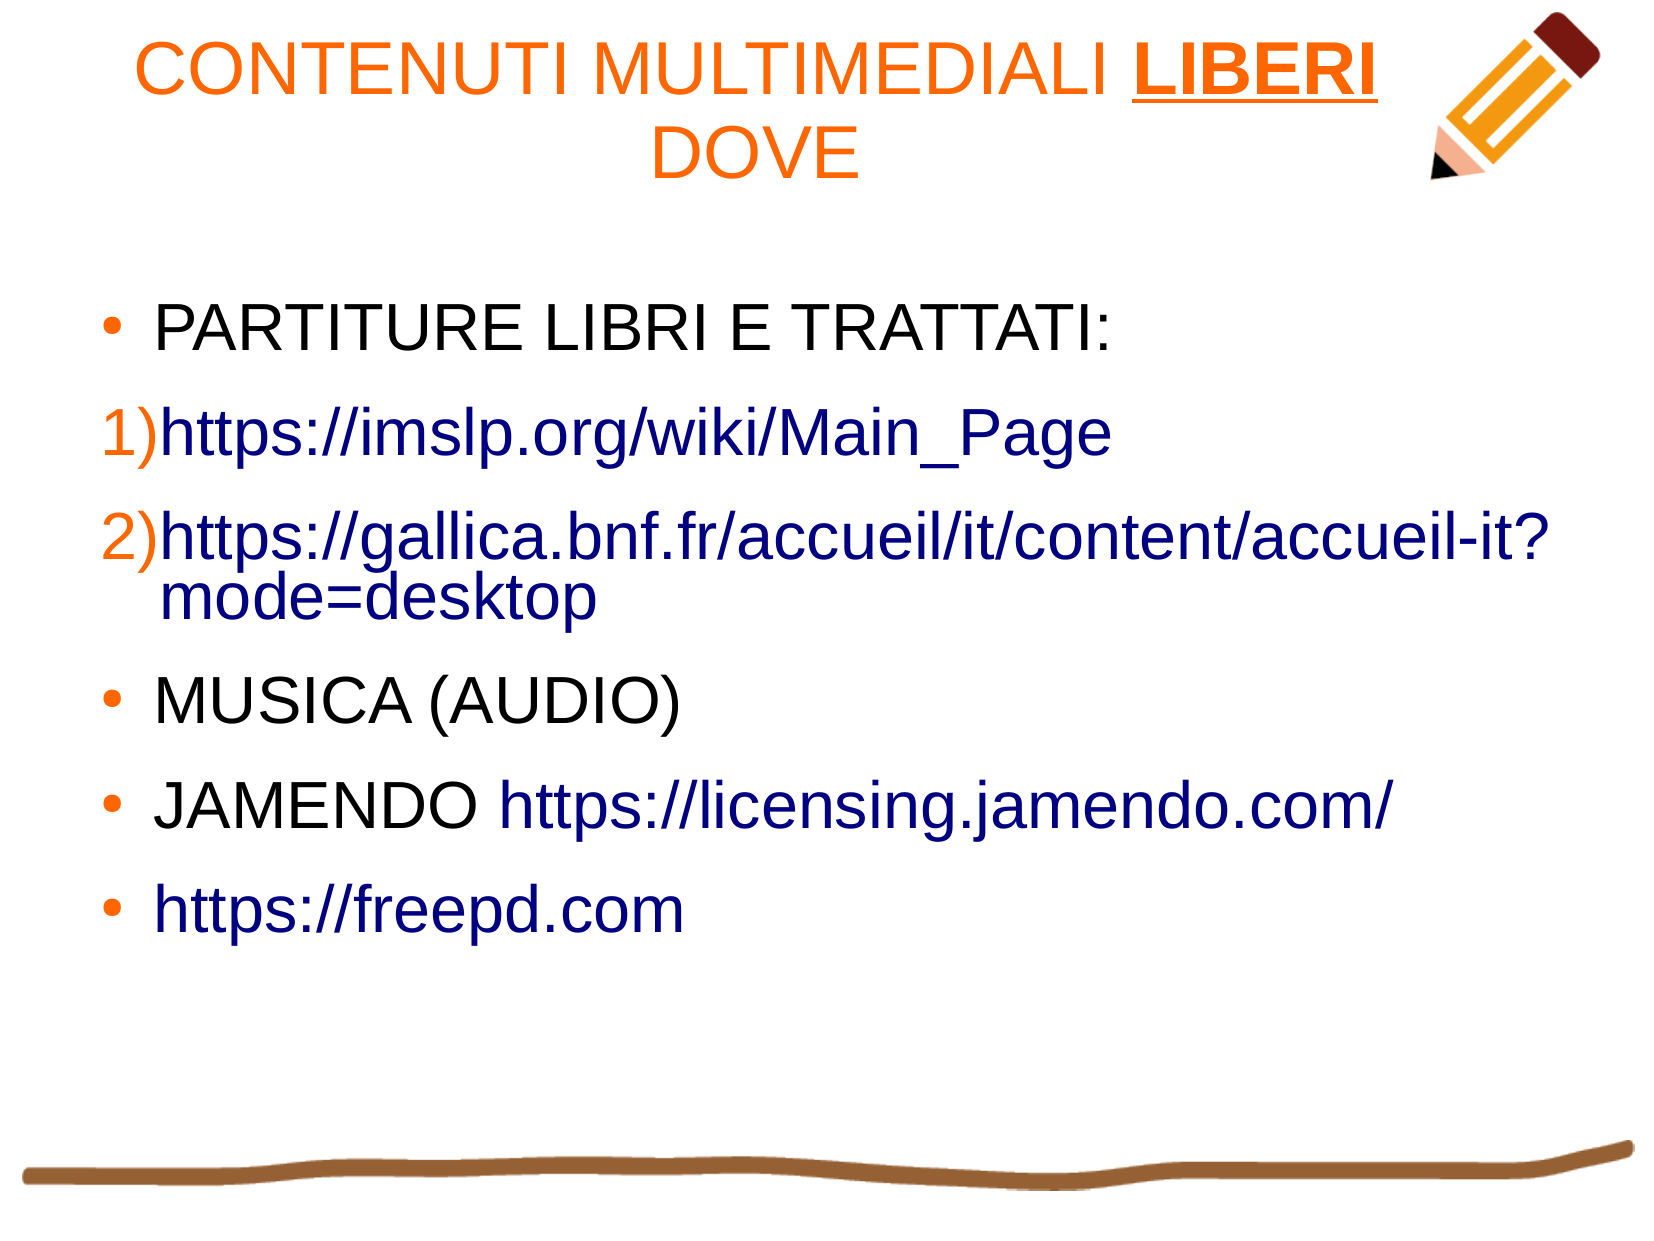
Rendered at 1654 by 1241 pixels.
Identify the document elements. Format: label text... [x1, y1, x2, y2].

title CONTENUTI MULTIMEDIALI LIBERI DOVE [82, 26, 1430, 195]
list PARTITURE LIBRI E TRATTATI: https://imslp.org/wiki/Main_Page https://gallica.bnf.fr/accueil/it/content/accueil-it?mode=desktop MUSICA (AUDIO) JAMENDO https://licensing.jamendo.com/ https://freepd.com [82, 290, 1571, 1122]
picture [1430, 12, 1601, 181]
picture [22, 1140, 1635, 1191]
